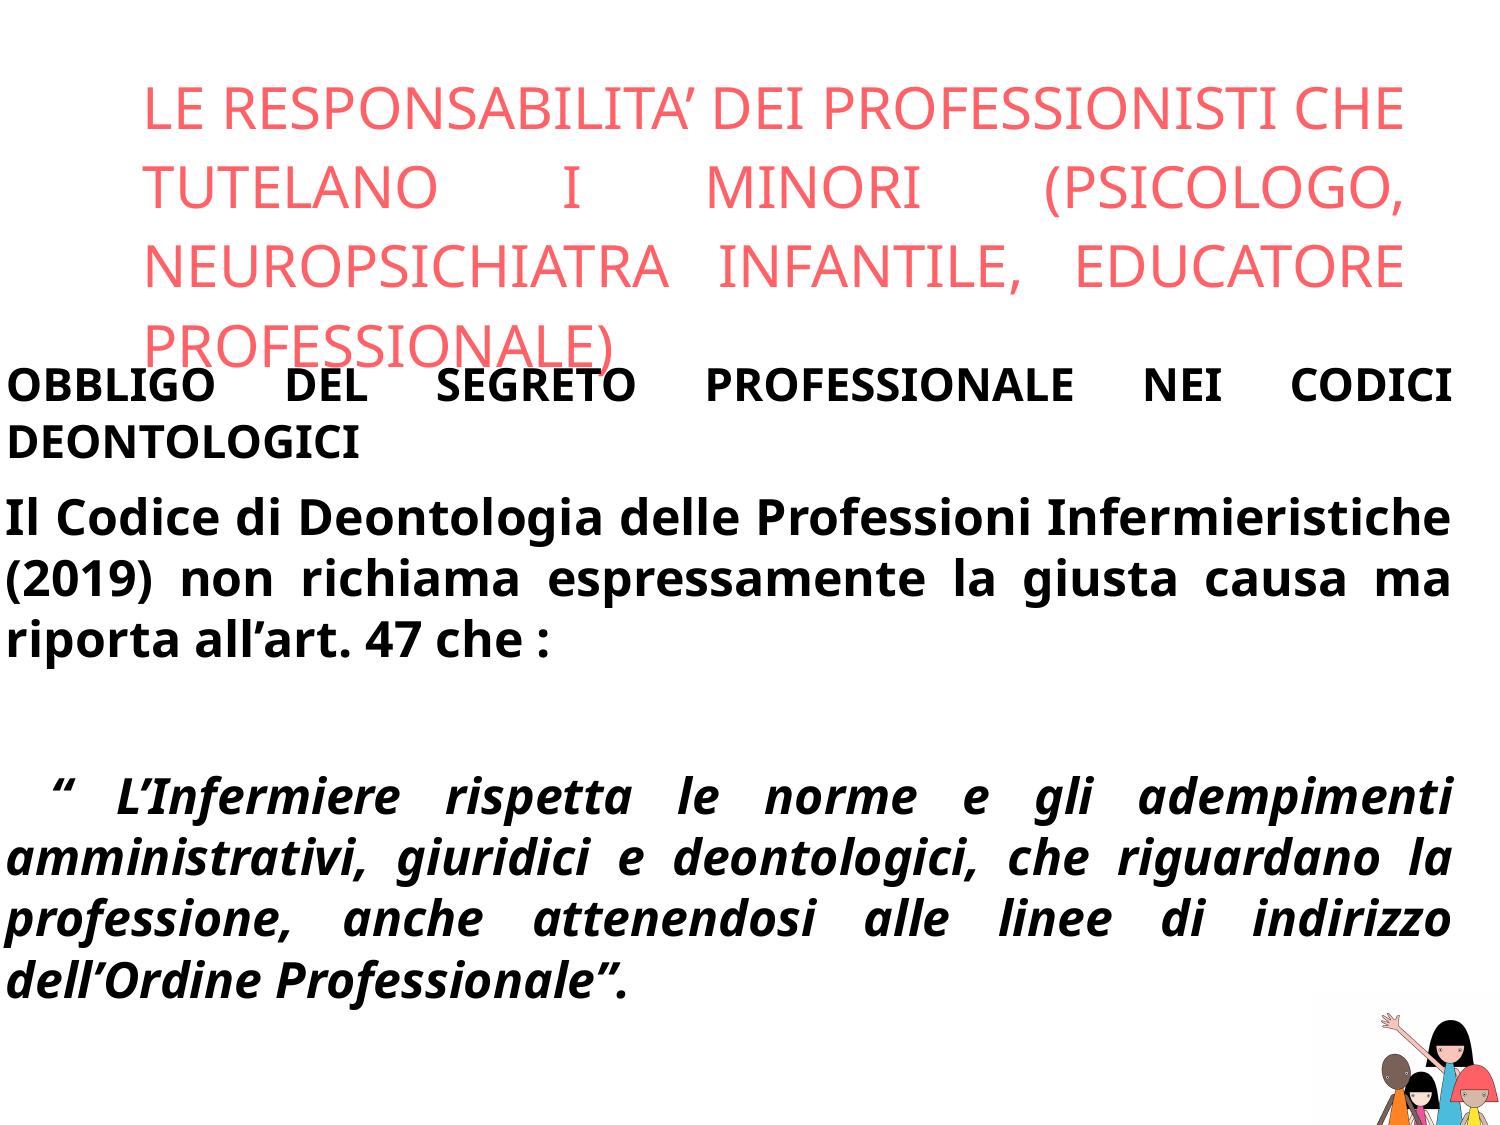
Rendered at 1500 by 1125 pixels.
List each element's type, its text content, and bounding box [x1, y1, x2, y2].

text_box OBBLIGO DEL SEGRETO PROFESSIONALE NEI CODICI DEONTOLOGICI Il Codice di Deontologia delle Professioni Infermieristiche (2019) non richiama espressamente la giusta causa ma riporta all’art. 47 che : “ L’Infermiere rispetta le norme e gli adempimenti amministrativi, giuridici e deontologici, che riguardano la professione, anche attenendosi alle linee di indirizzo dell’Ordine Professionale”. [0, 270, 1489, 1125]
text_box LE RESPONSABILITA’ DEI PROFESSIONISTI CHE TUTELANO I MINORI (PSICOLOGO, NEUROPSICHIATRA INFANTILE, EDUCATORE PROFESSIONALE) [127, 59, 1422, 270]
